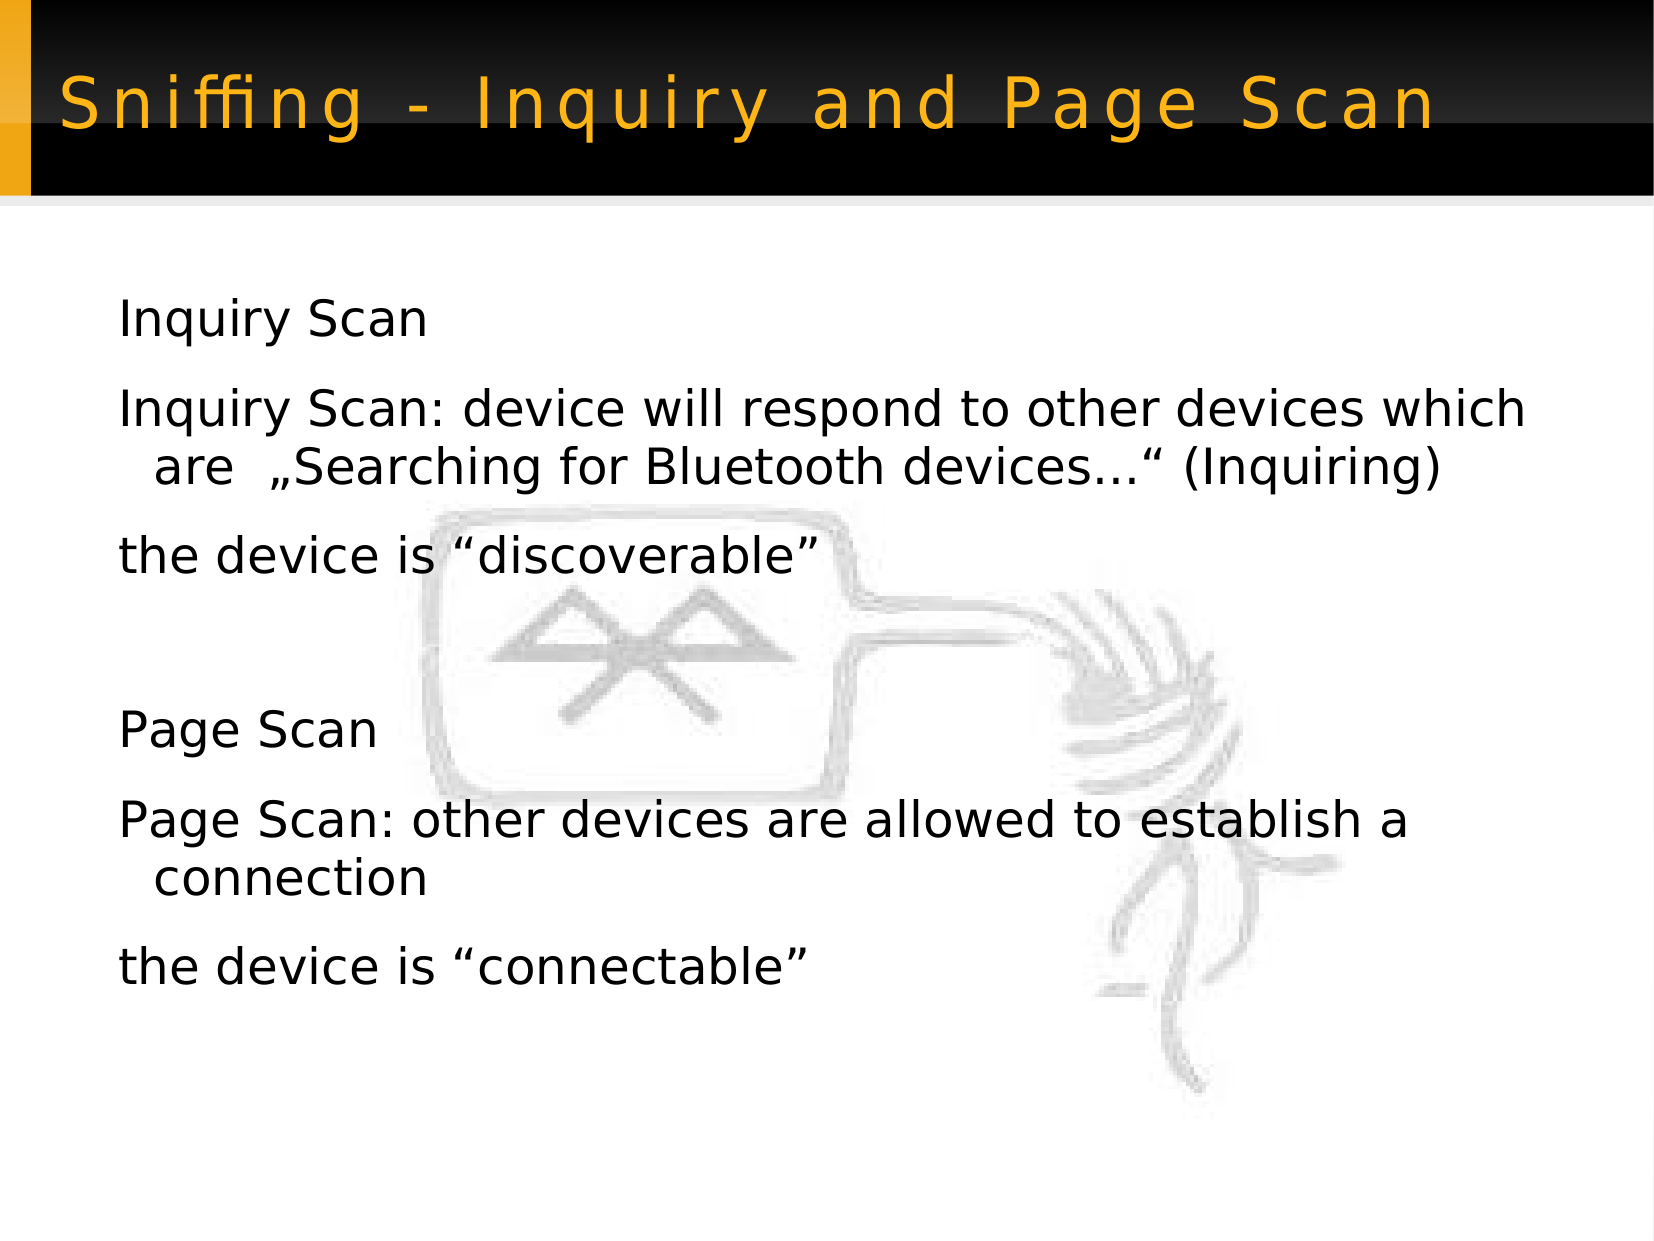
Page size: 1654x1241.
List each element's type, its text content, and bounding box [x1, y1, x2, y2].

title Sniffing - Inquiry and Page Scan [59, 29, 1595, 178]
picture [0, 0, 1654, 1241]
list Inquiry Scan Inquiry Scan: device will respond to other devices which are „Searching for Bluetooth devices...“ (Inquiring) the device is “discoverable” Page Scan Page Scan: other devices are allowed to establish a connection the device is “connectable” [82, 290, 1571, 1109]
